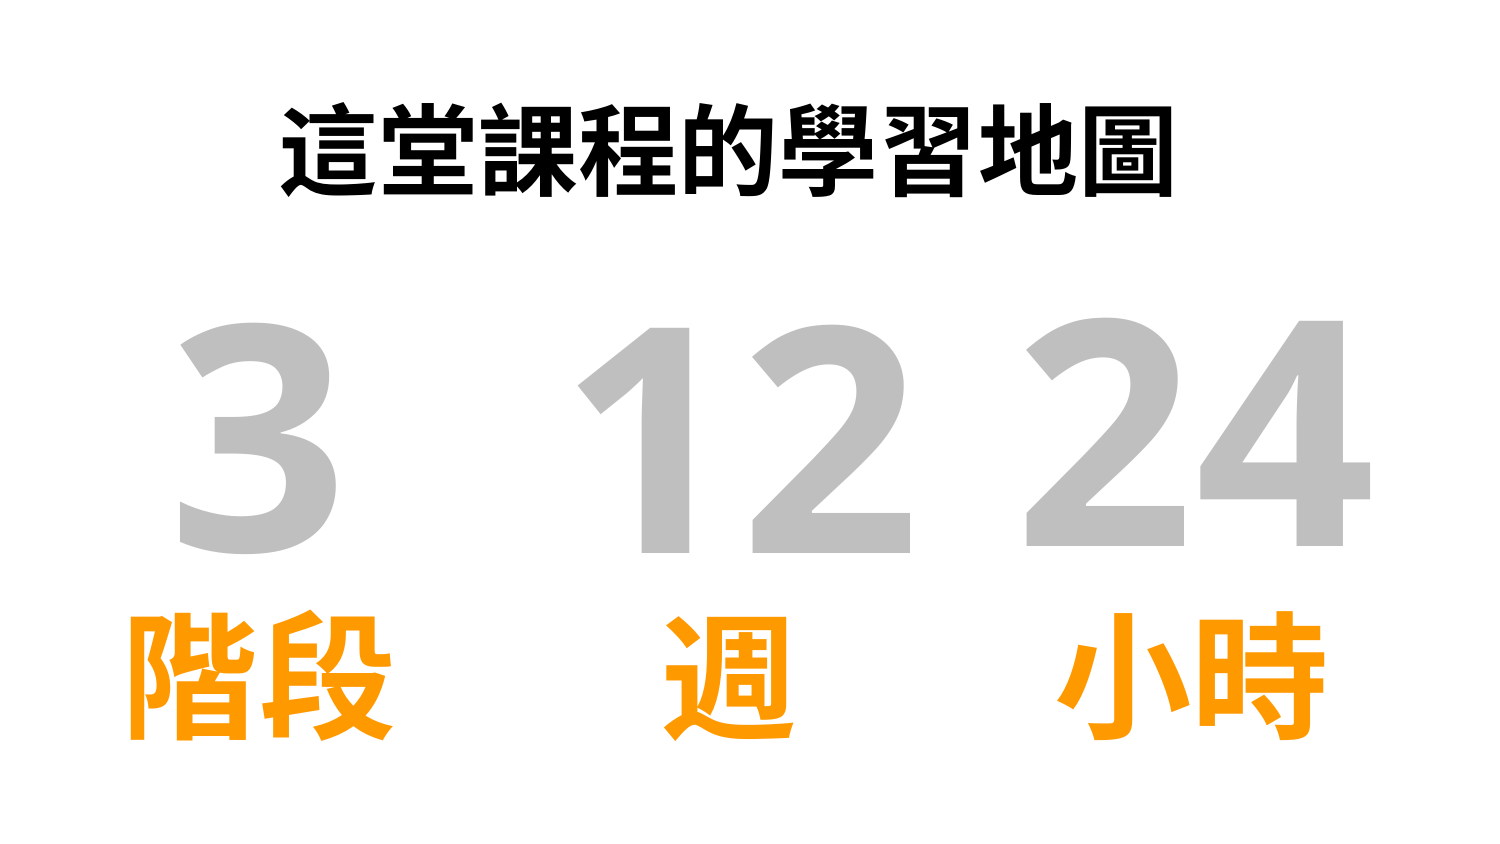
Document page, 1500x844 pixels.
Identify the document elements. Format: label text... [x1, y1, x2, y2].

text_box 這堂課程的學習地圖 [263, 81, 1194, 216]
text_box 階段 [18, 583, 500, 764]
text_box 12 [545, 230, 936, 585]
text_box 3 [154, 229, 365, 583]
text_box 24 [999, 223, 1391, 617]
text_box 週 [488, 585, 970, 765]
text_box 小時 [951, 583, 1433, 764]
